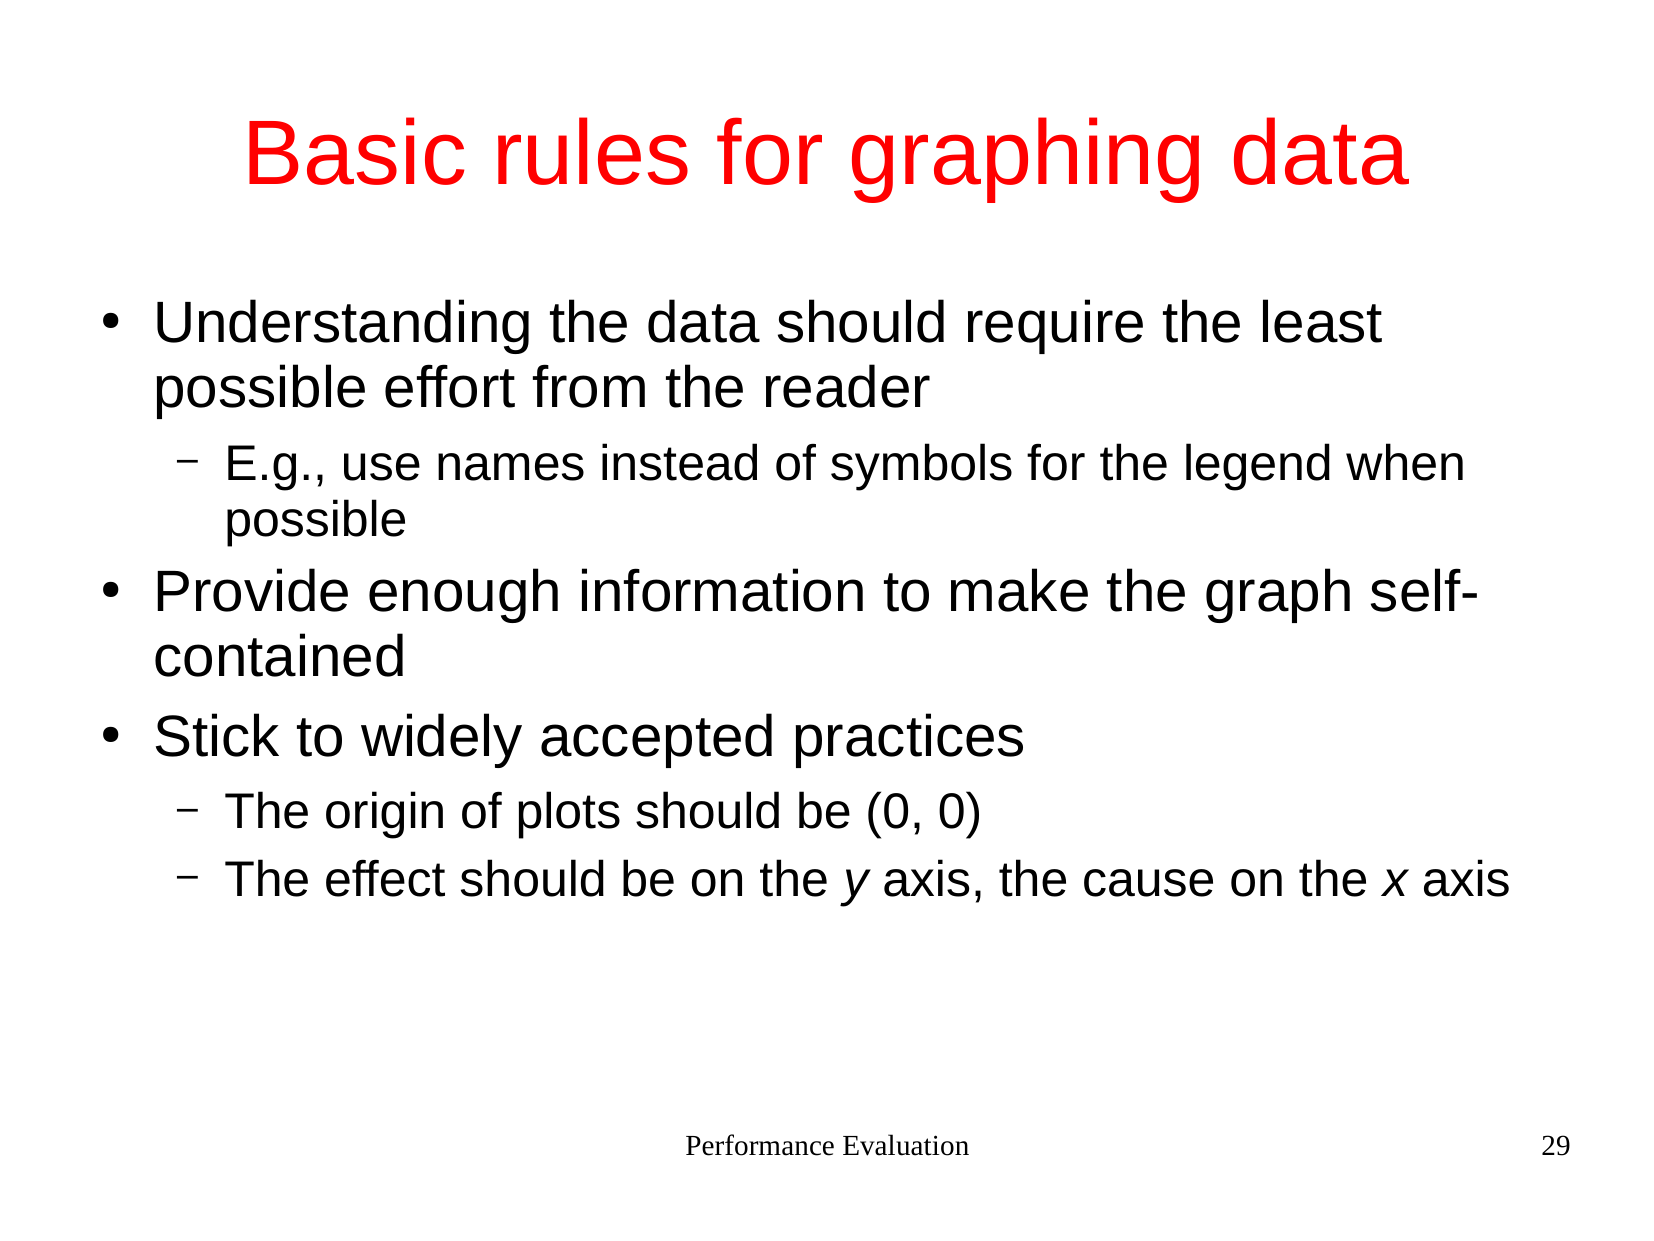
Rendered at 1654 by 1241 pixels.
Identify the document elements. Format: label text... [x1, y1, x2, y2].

list Understanding the data should require the least possible effort from the reader E.g., use names instead of symbols for the legend when possible Provide enough information to make the graph self-contained Stick to widely accepted practices The origin of plots should be (0, 0) The effect should be on the y axis, the cause on the x axis [82, 290, 1571, 1109]
title Basic rules for graphing data [82, 49, 1571, 257]
